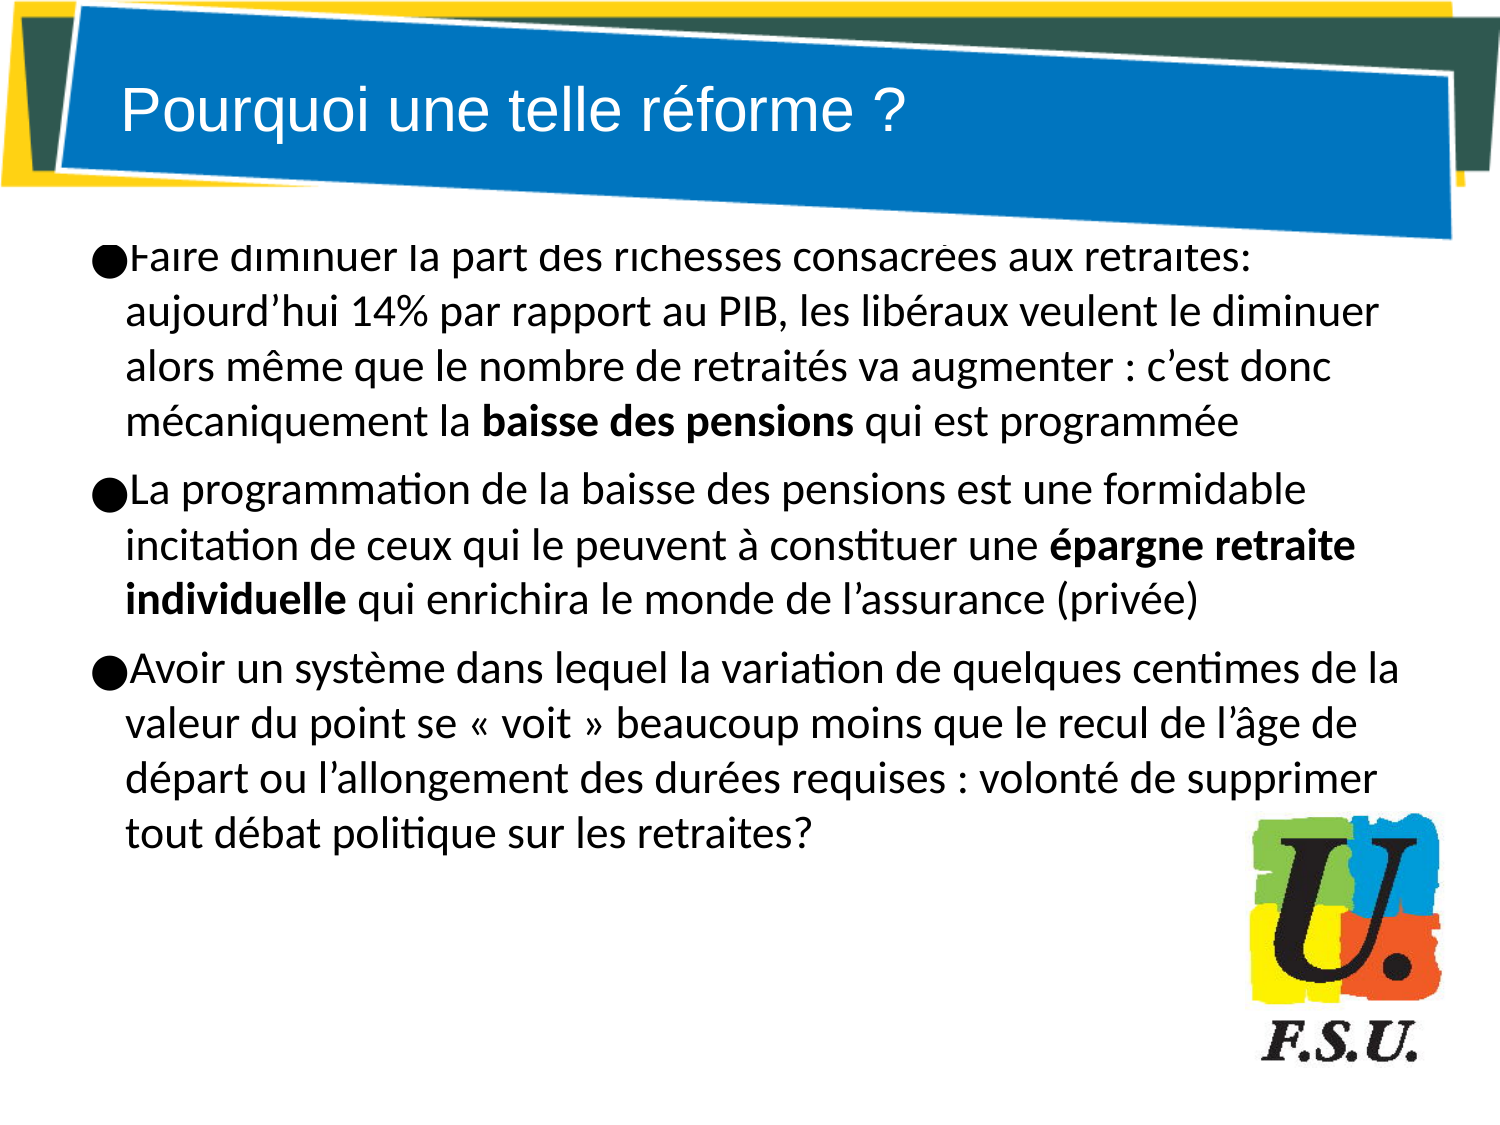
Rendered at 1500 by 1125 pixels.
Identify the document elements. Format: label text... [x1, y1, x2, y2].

picture [0, 0, 1500, 245]
text_box Pourquoi une telle réforme ? [105, 53, 1398, 185]
text_box Faire diminuer la part des richesses consacrées aux retraites: aujourd’hui 14% par rapport au PIB, les libéraux veulent le diminuer alors même que le nombre de retraités va augmenter : c’est donc mécaniquement la baisse des pensions qui est programmée La programmation de la baisse des pensions est une formidable incitation de ceux qui le peuvent à constituer une épargne retraite individuelle qui enrichira le monde de l’assurance (privée) Avoir un système dans lequel la variation de quelques centimes de la valeur du point se « voit » beaucoup moins que le recul de l’âge de départ ou l’allongement des durées requises : volonté de supprimer tout débat politique sur les retraites? [74, 245, 1425, 961]
picture [1245, 811, 1448, 1068]
